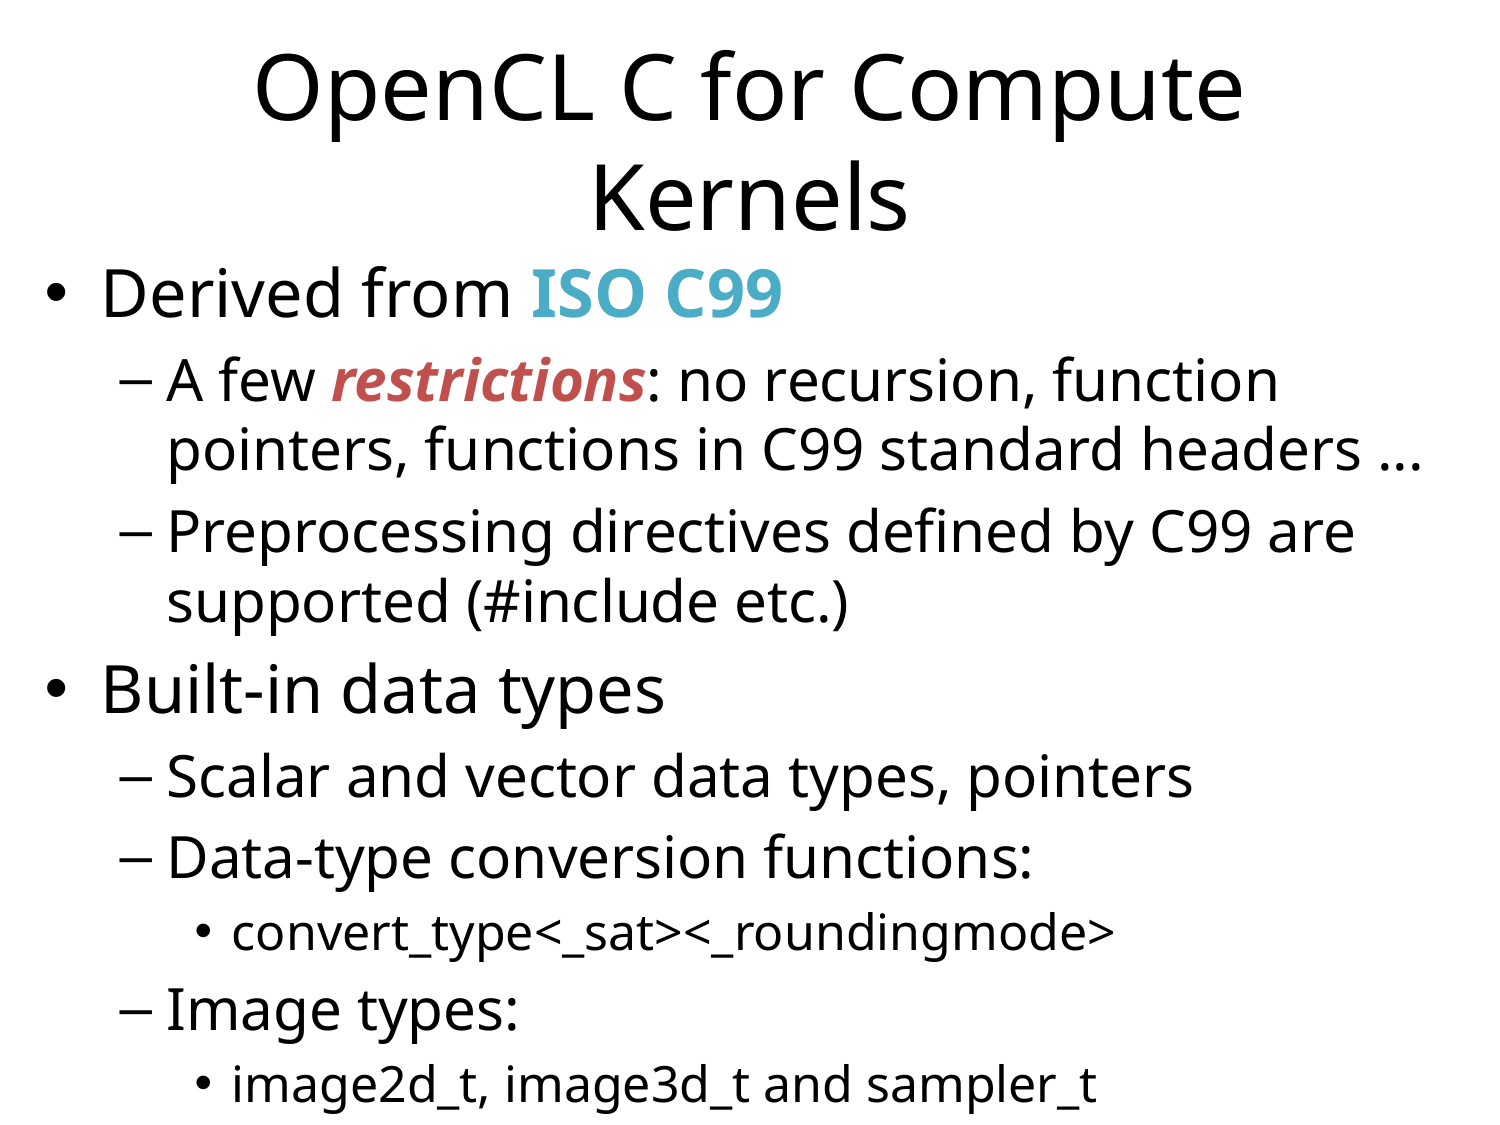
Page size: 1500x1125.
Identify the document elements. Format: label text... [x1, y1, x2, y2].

list Derived from ISO C99 A few restrictions: no recursion, function pointers, functions in C99 standard headers ... Preprocessing directives defined by C99 are supported (#include etc.) Built-in data types Scalar and vector data types, pointers Data-type conversion functions: convert_type<_sat><_roundingmode> Image types: image2d_t, image3d_t and sampler_t [29, 243, 1483, 1125]
title OpenCL C for Compute Kernels [75, 45, 1425, 233]
